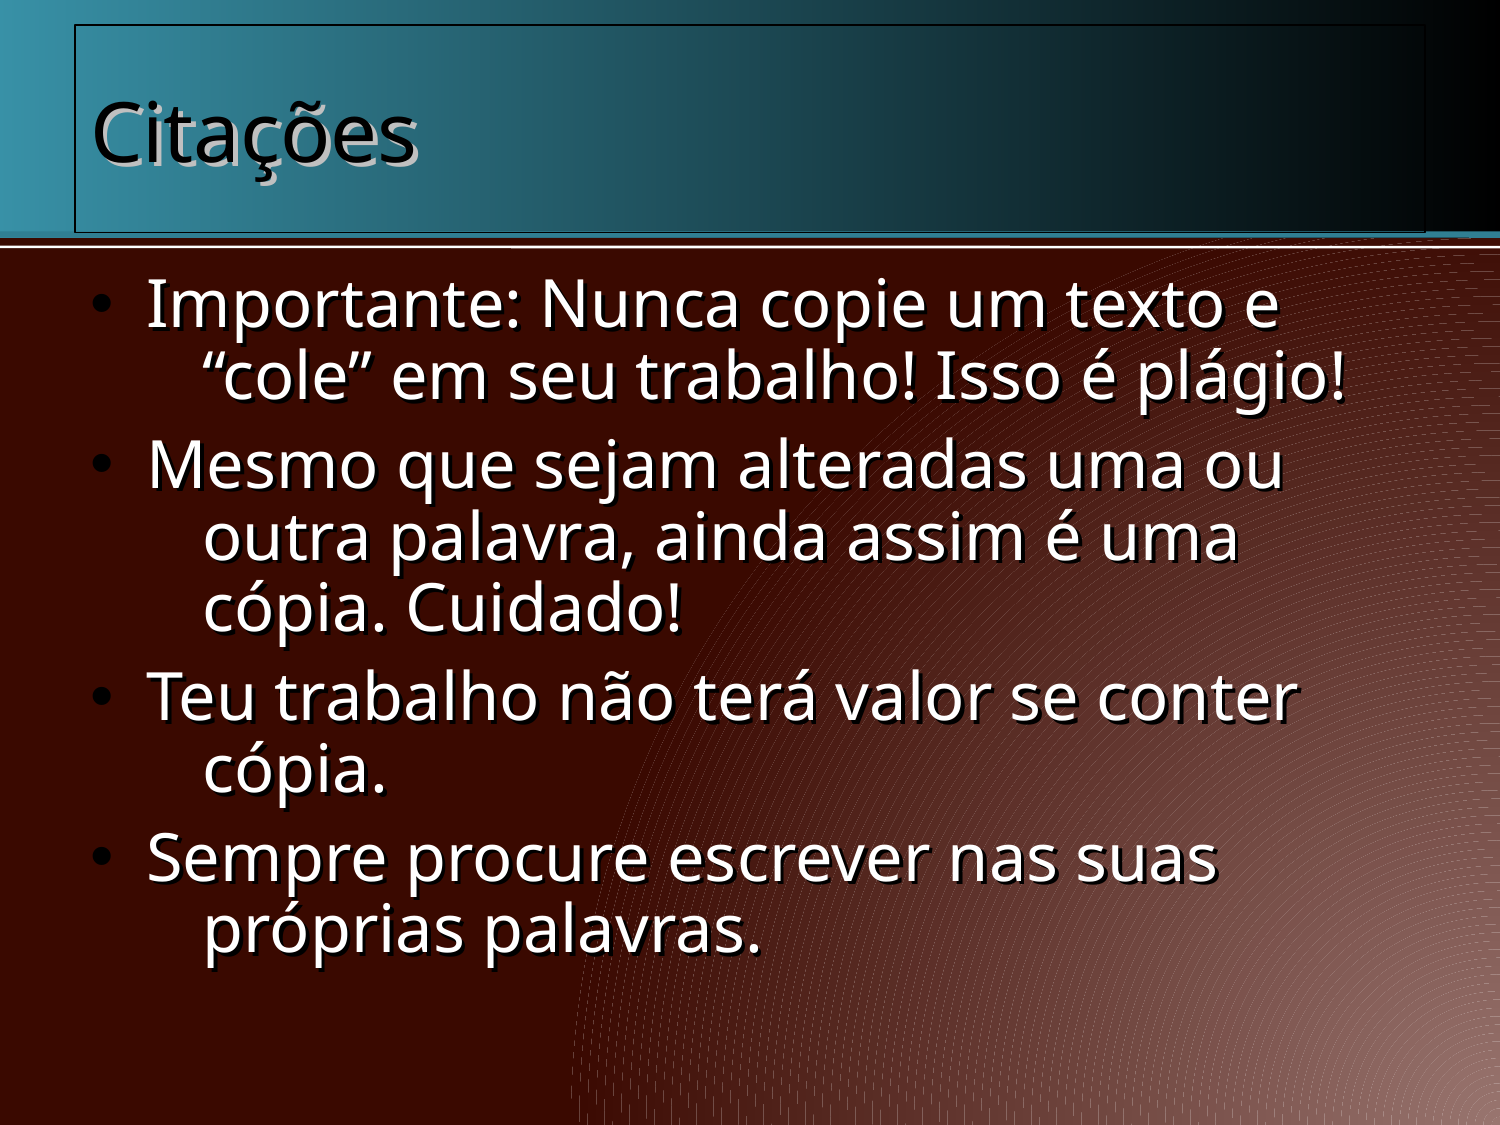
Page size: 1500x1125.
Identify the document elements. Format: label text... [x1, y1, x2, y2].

title Citações [75, 24, 1426, 233]
list Importante: Nunca copie um texto e “cole” em seu trabalho! Isso é plágio! Mesmo que sejam alteradas uma ou outra palavra, ainda assim é uma cópia. Cuidado! Teu trabalho não terá valor se conter cópia. Sempre procure escrever nas suas próprias palavras. [75, 262, 1426, 1005]
